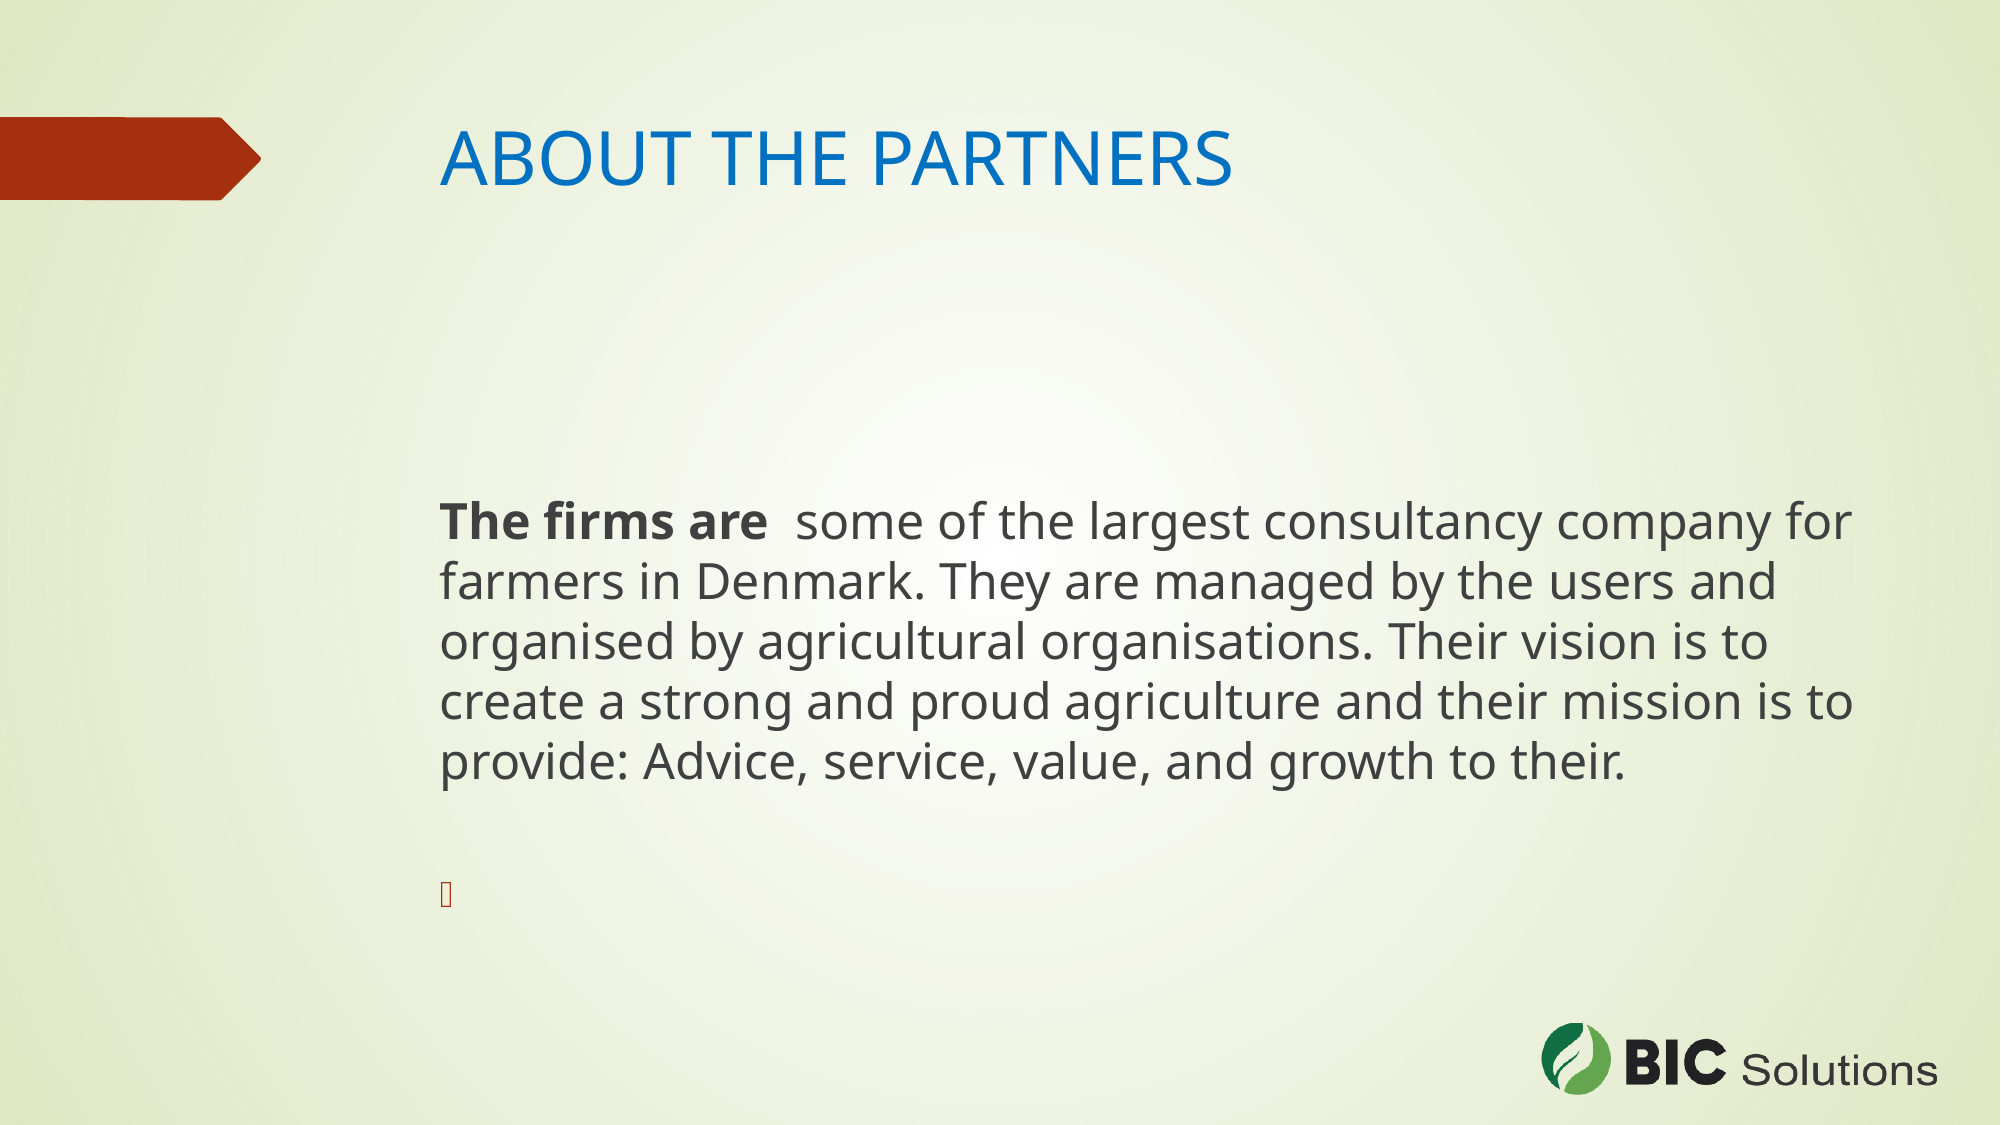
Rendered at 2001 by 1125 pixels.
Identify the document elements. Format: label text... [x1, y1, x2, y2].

title ABOUT THE PARTNERS [425, 102, 1888, 313]
list The firms are some of the largest consultancy company for farmers in Denmark. They are managed by the users and organised by agricultural organisations. Their vision is to create a strong and proud agriculture and their mission is to provide: Advice, service, value, and growth to their. [424, 350, 1888, 970]
picture [1541, 1023, 1937, 1095]
